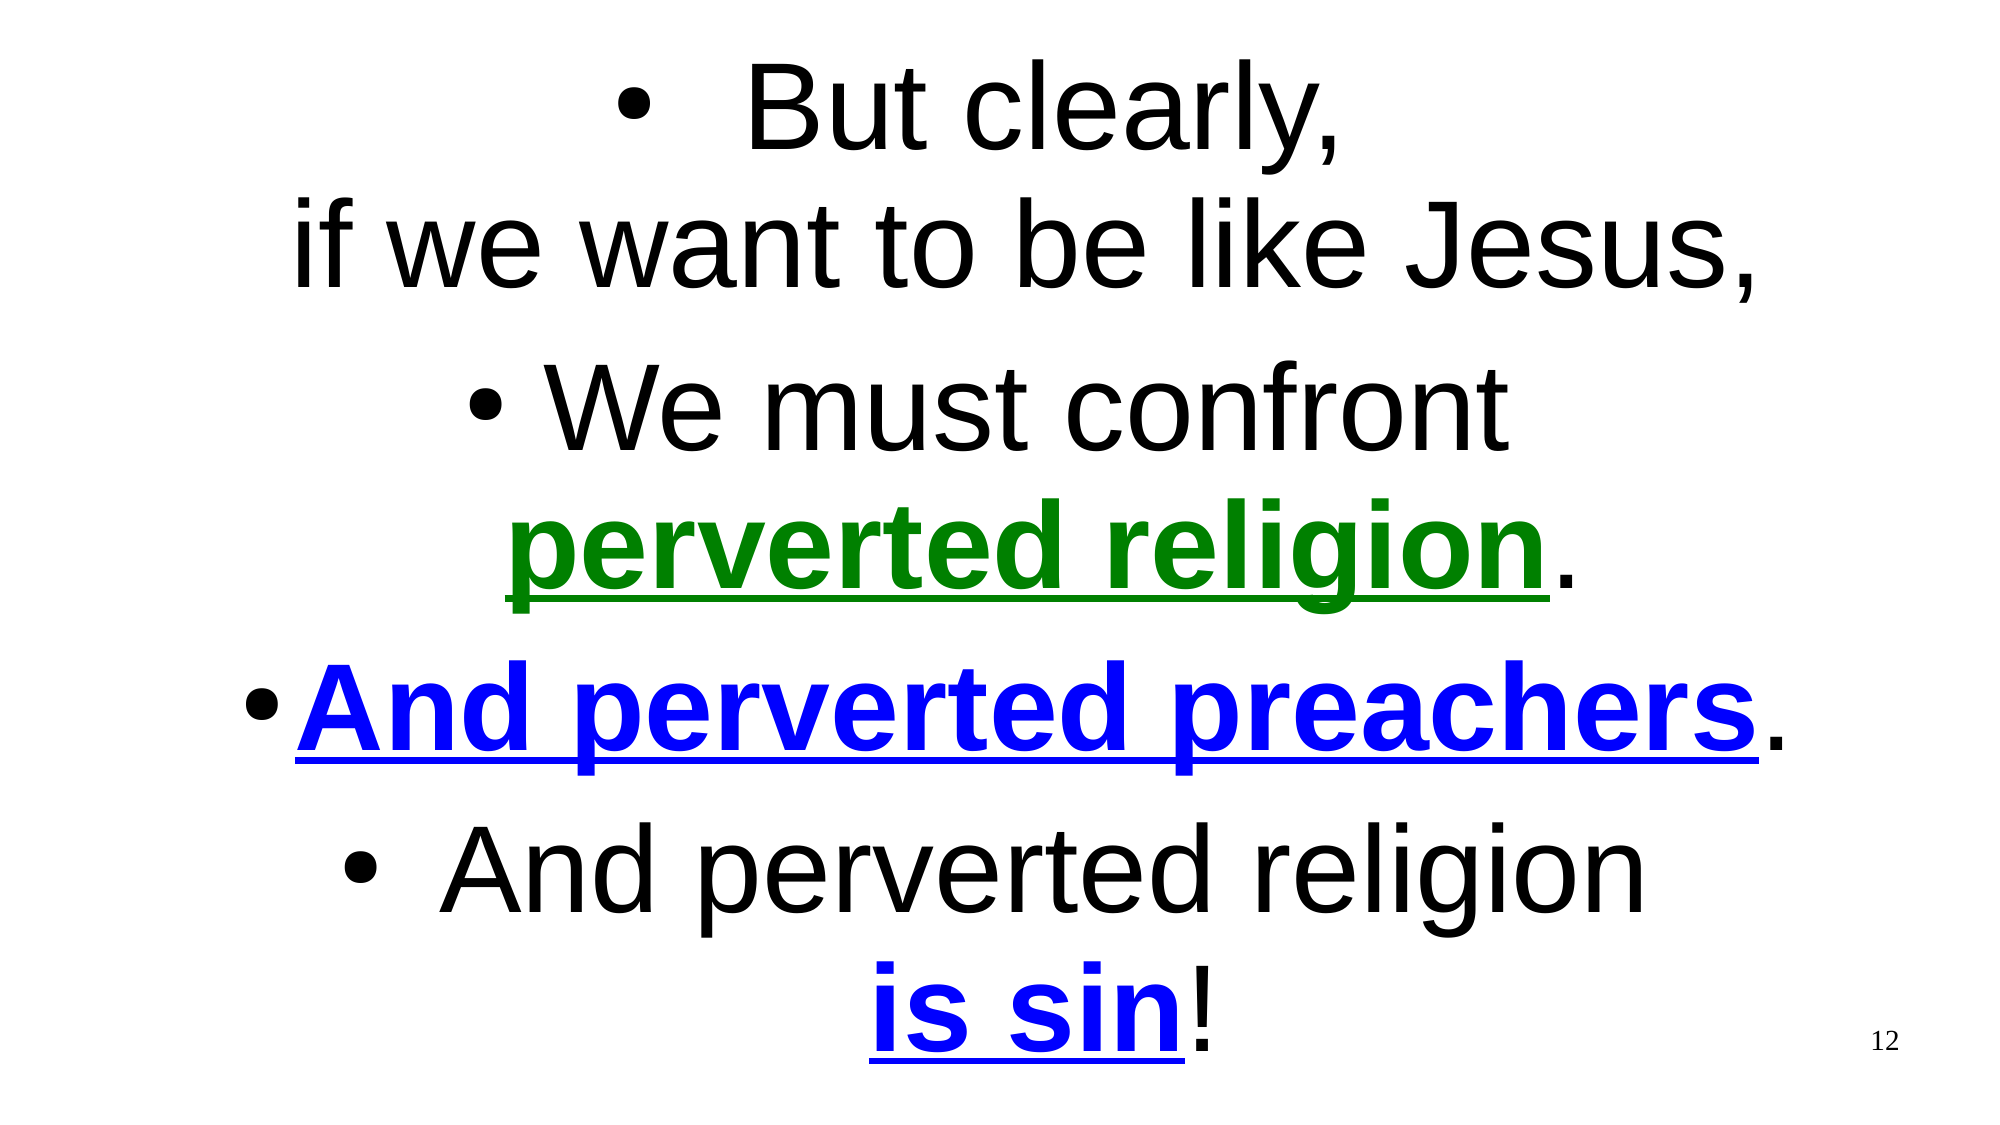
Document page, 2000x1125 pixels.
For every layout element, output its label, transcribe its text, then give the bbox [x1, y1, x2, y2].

list But clearly, if we want to be like Jesus, We must confront perverted religion. And perverted preachers. And perverted religion is sin! [37, 37, 1988, 1088]
